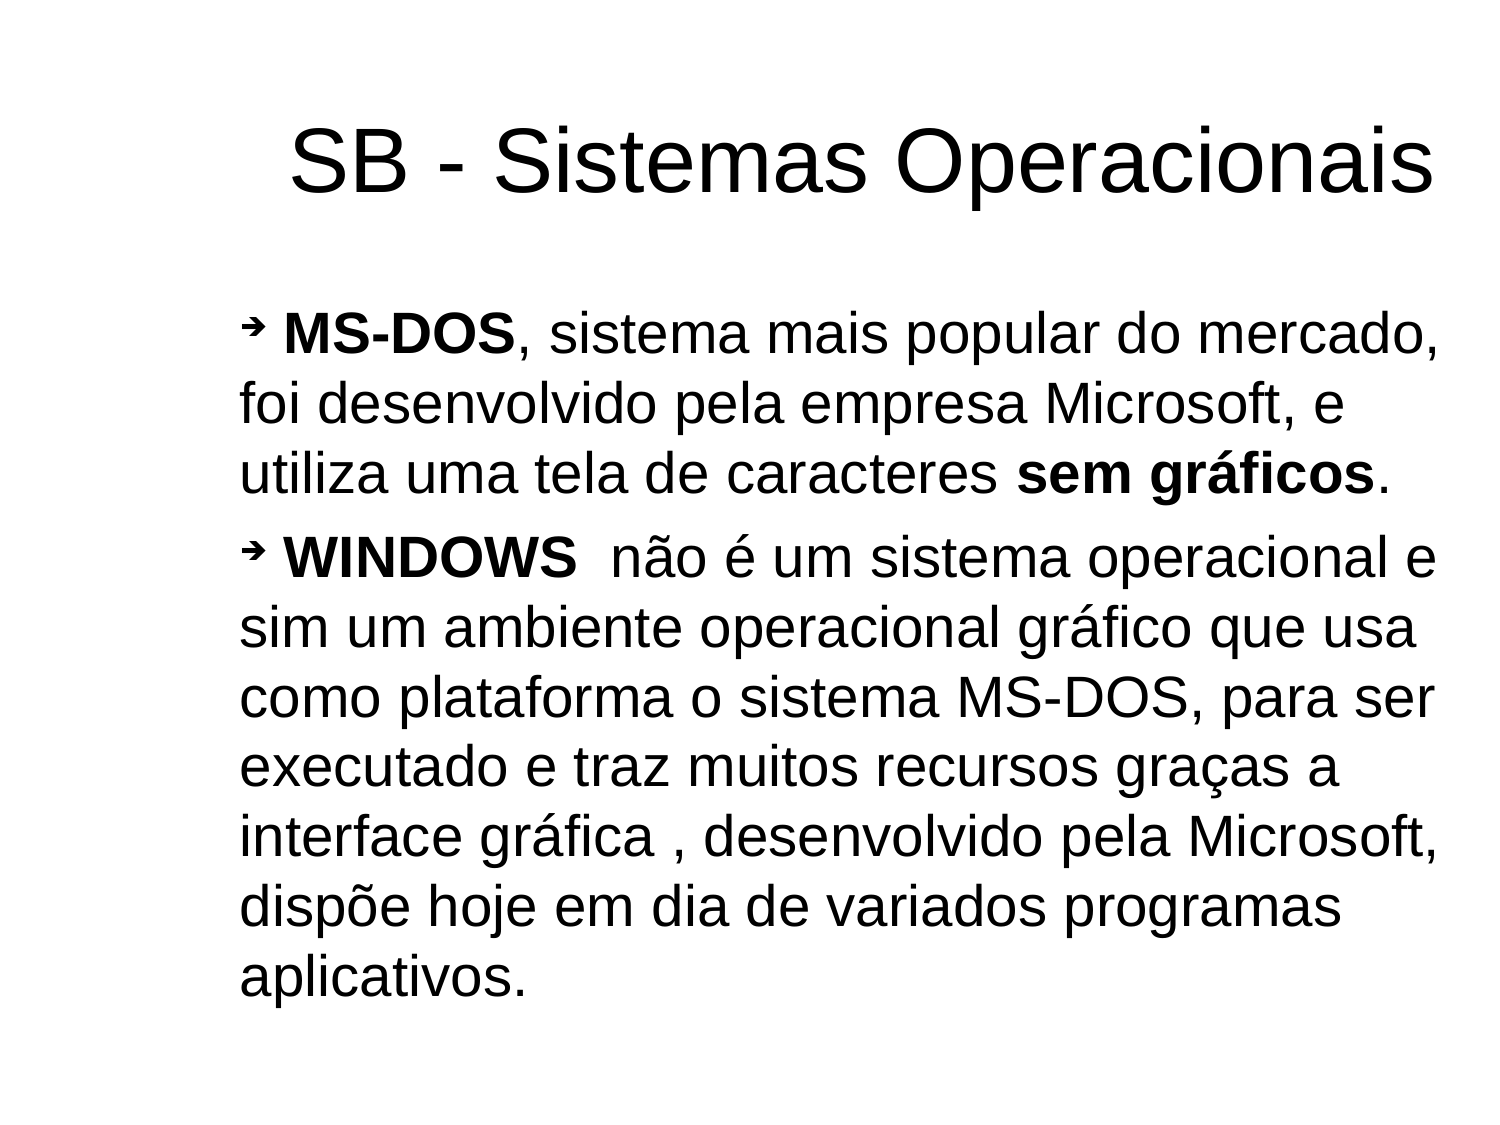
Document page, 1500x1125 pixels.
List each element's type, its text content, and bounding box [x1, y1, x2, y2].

list MS-DOS, sistema mais popular do mercado, foi desenvolvido pela empresa Microsoft, e utiliza uma tela de caracteres sem gráficos. WINDOWS não é um sistema operacional e sim um ambiente operacional gráfico que usa como plataforma o sistema MS-DOS, para ser executado e traz muitos recursos graças a interface gráfica , desenvolvido pela Microsoft, dispõe hoje em dia de variados programas aplicativos. [225, 287, 1500, 1025]
title SB - Sistemas Operacionais [225, 62, 1500, 250]
